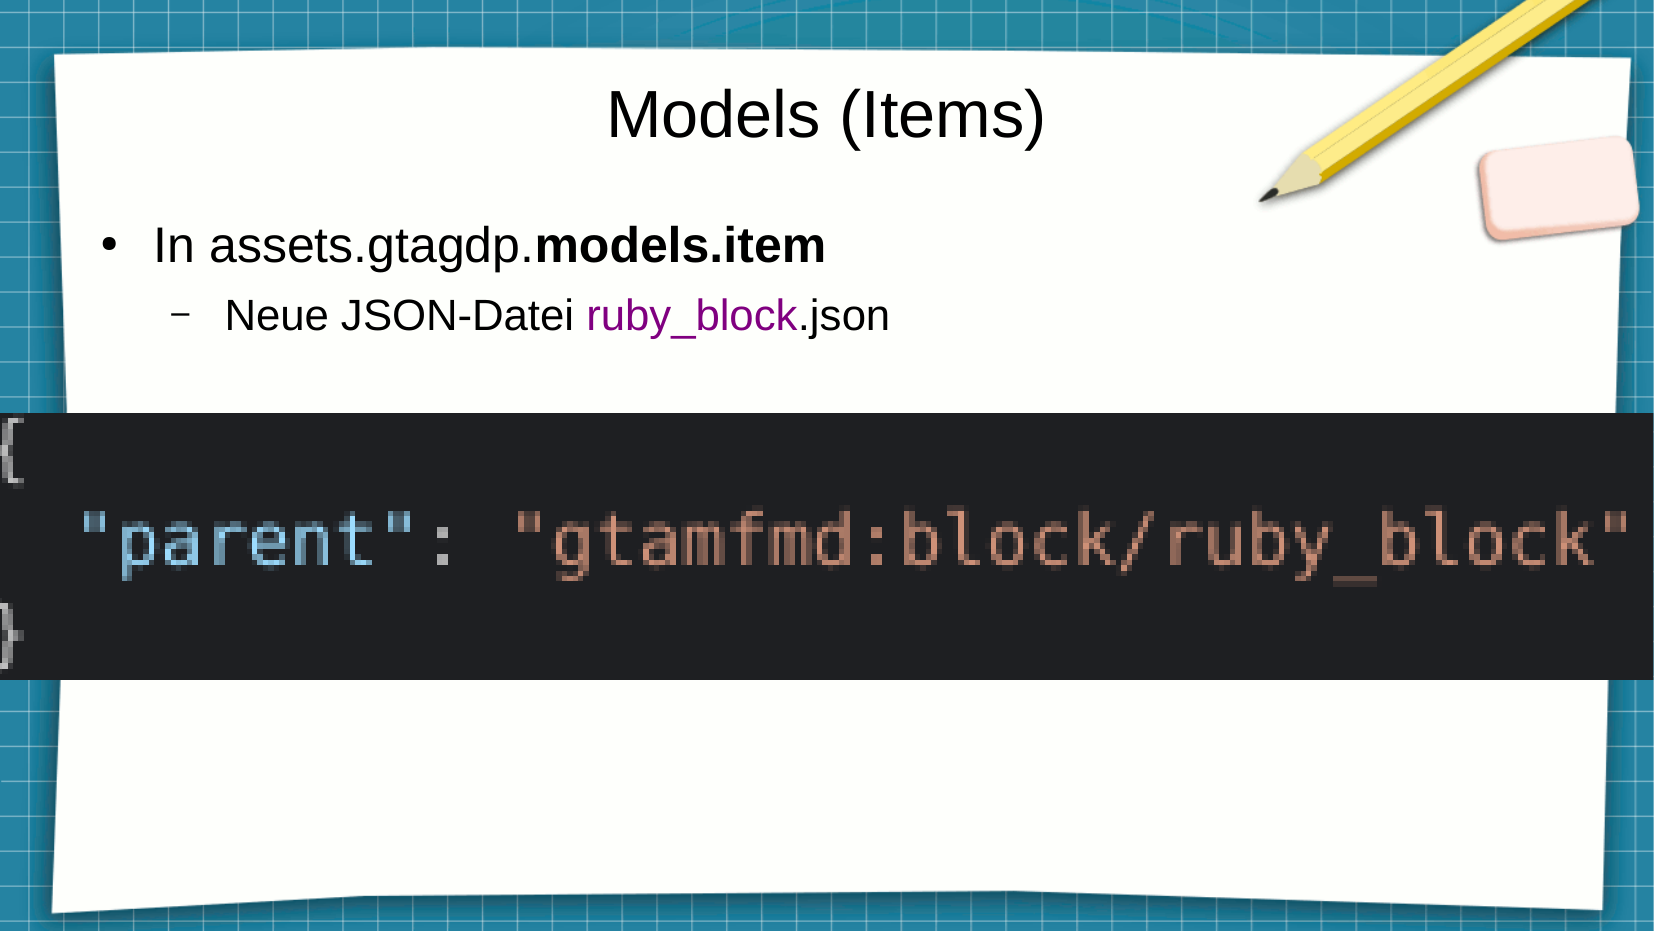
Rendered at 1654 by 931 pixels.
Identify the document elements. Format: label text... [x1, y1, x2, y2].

list In assets.gtagdp.models.item Neue JSON-Datei ruby_block.json [82, 217, 1571, 413]
picture [0, 0, 1654, 931]
title Models (Items) [82, 37, 1571, 193]
